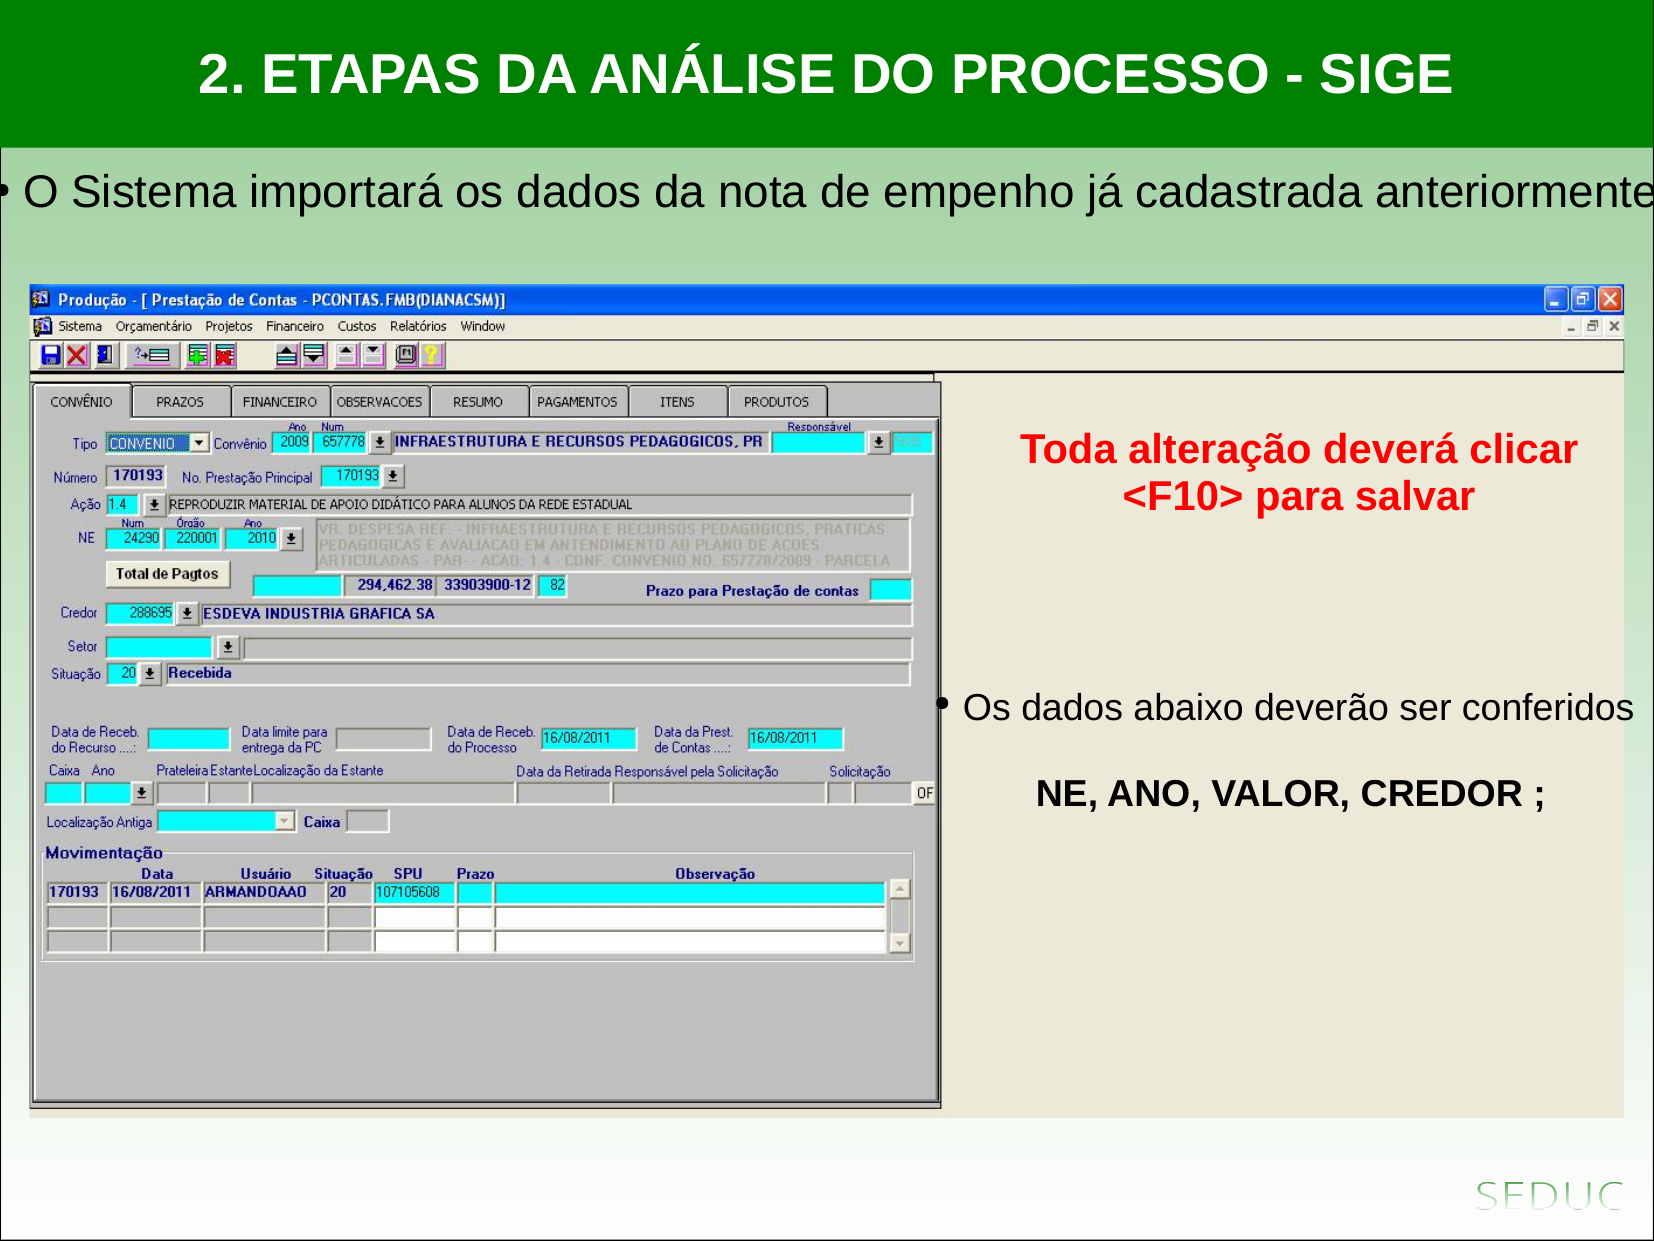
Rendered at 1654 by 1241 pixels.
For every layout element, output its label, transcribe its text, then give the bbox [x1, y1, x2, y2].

text_box SEDUC [1565, 1181, 1592, 1211]
text_box SEDUC [1598, 1181, 1624, 1211]
text_box Toda alteração deverá clicar <F10> para salvar [1003, 354, 1595, 590]
text_box [0, 237, 1654, 1241]
text_box SEDUC [1504, 1181, 1524, 1211]
text_box SEDUC [1530, 1181, 1558, 1211]
text_box 2. ETAPAS DA ANÁLISE DO PROCESSO - SIGE [0, 0, 1654, 148]
text_box Os dados abaixo deverão ser conferidos NE, ANO, VALOR, CREDOR ; [944, 590, 1625, 945]
text_box O Sistema importará os dados da nota de empenho já cadastrada anteriormente [0, 148, 1654, 237]
picture [29, 284, 1625, 1118]
text_box SEDUC [1476, 1181, 1498, 1211]
